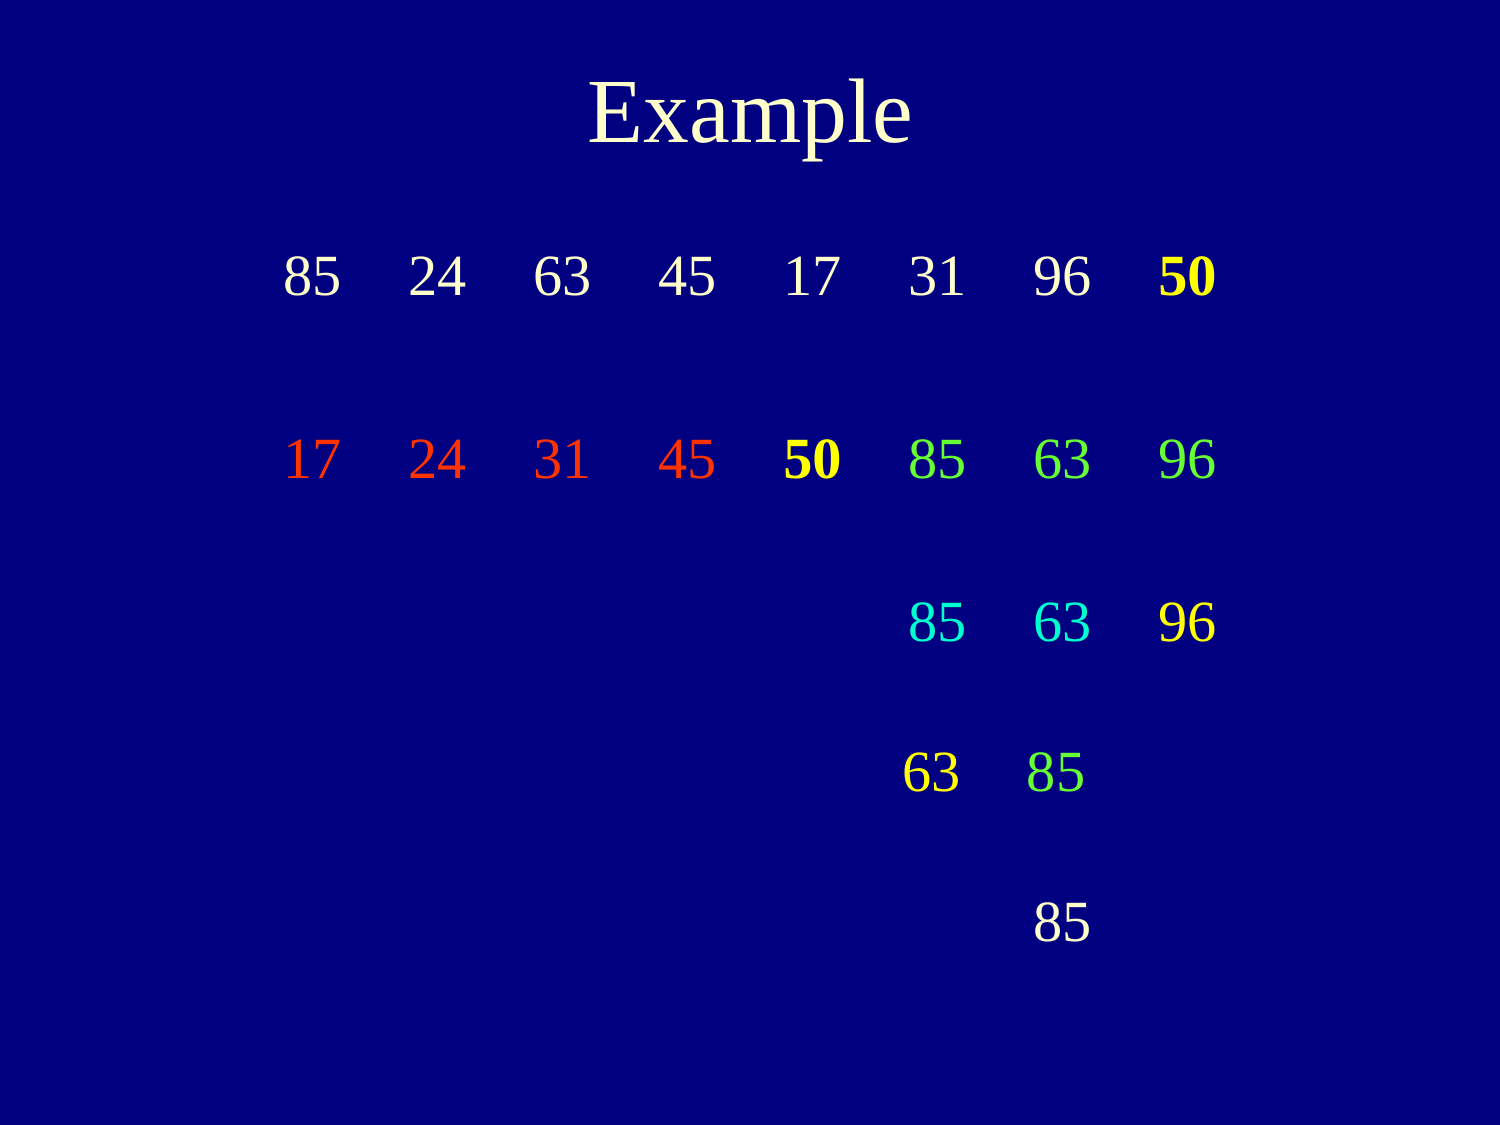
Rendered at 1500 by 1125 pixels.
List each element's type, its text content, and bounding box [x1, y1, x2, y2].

table_header 17 [750, 229, 875, 325]
table_header 63 [1000, 575, 1125, 675]
table_header 45 [625, 229, 750, 325]
table_header 85 [250, 229, 375, 325]
title Example [22, 43, 1480, 169]
table_header 63 [500, 229, 625, 325]
table_header 24 [375, 413, 500, 512]
table_header 63 [875, 725, 987, 825]
table_header 31 [875, 229, 1000, 325]
table_header 24 [375, 229, 500, 325]
table_header 63 [1000, 413, 1125, 512]
table_header 17 [250, 413, 375, 512]
table_header 45 [625, 413, 750, 512]
table_header 85 [875, 575, 1000, 675]
table_header 85 [1000, 875, 1125, 975]
table_header 85 [987, 725, 1125, 825]
table_header 96 [1125, 413, 1250, 512]
table_header 50 [750, 413, 875, 512]
table_header 96 [1000, 229, 1125, 325]
table_header 96 [1125, 575, 1250, 675]
table_header 50 [1125, 229, 1250, 325]
table_header 31 [500, 413, 625, 512]
table_header 85 [875, 413, 1000, 512]
